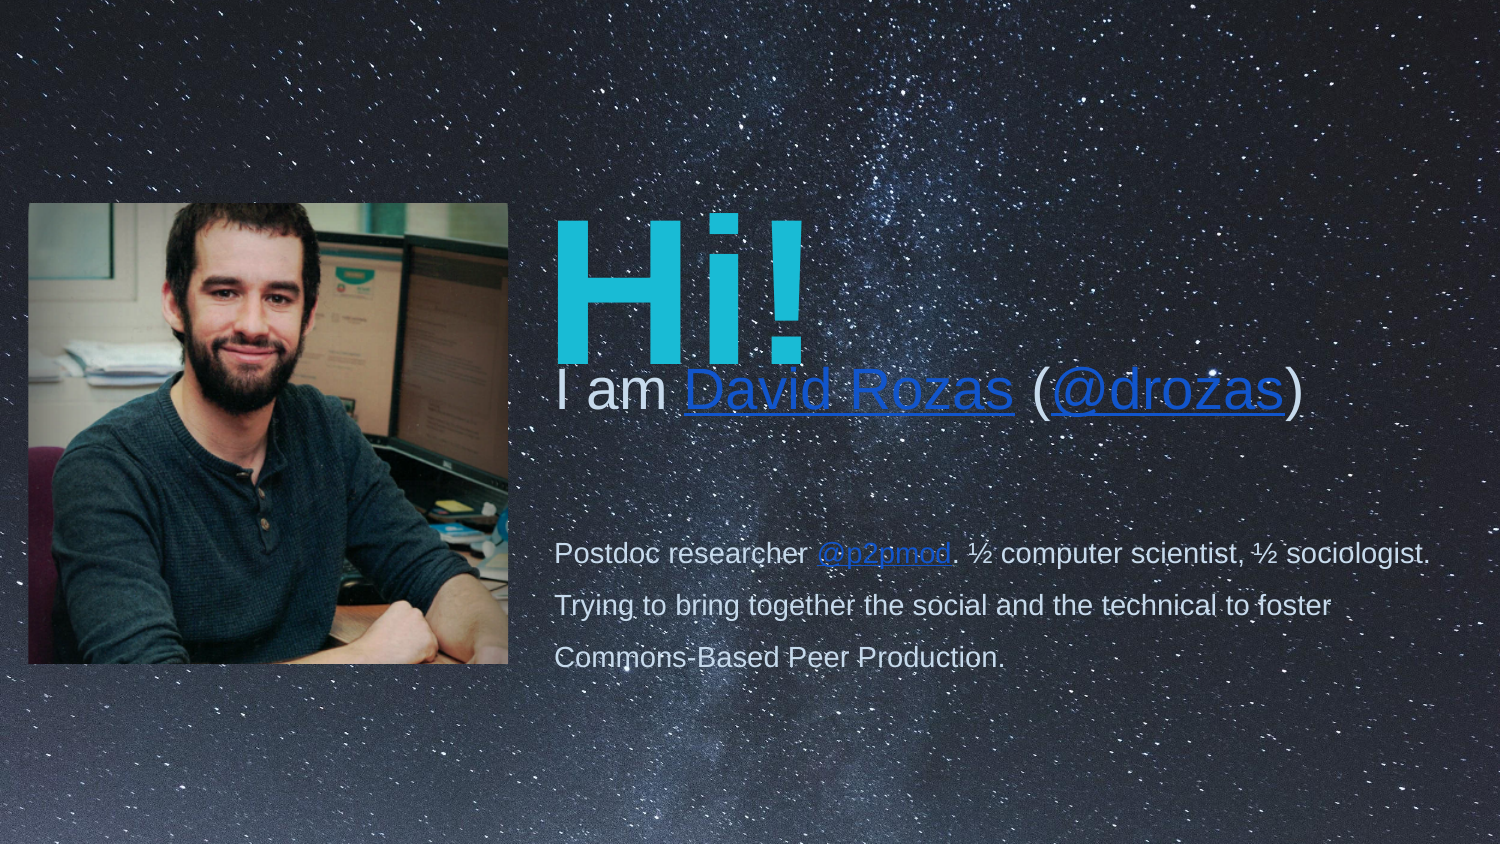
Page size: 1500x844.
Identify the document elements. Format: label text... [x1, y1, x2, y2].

list I am David Rozas (@drozas) Postdoc researcher @p2pmod. ½ computer scientist, ½ sociologist. Trying to bring together the social and the technical to foster Commons-Based Peer Production. [539, 336, 1486, 741]
title Hi! [529, 286, 1279, 422]
picture [0, 203, 1500, 844]
